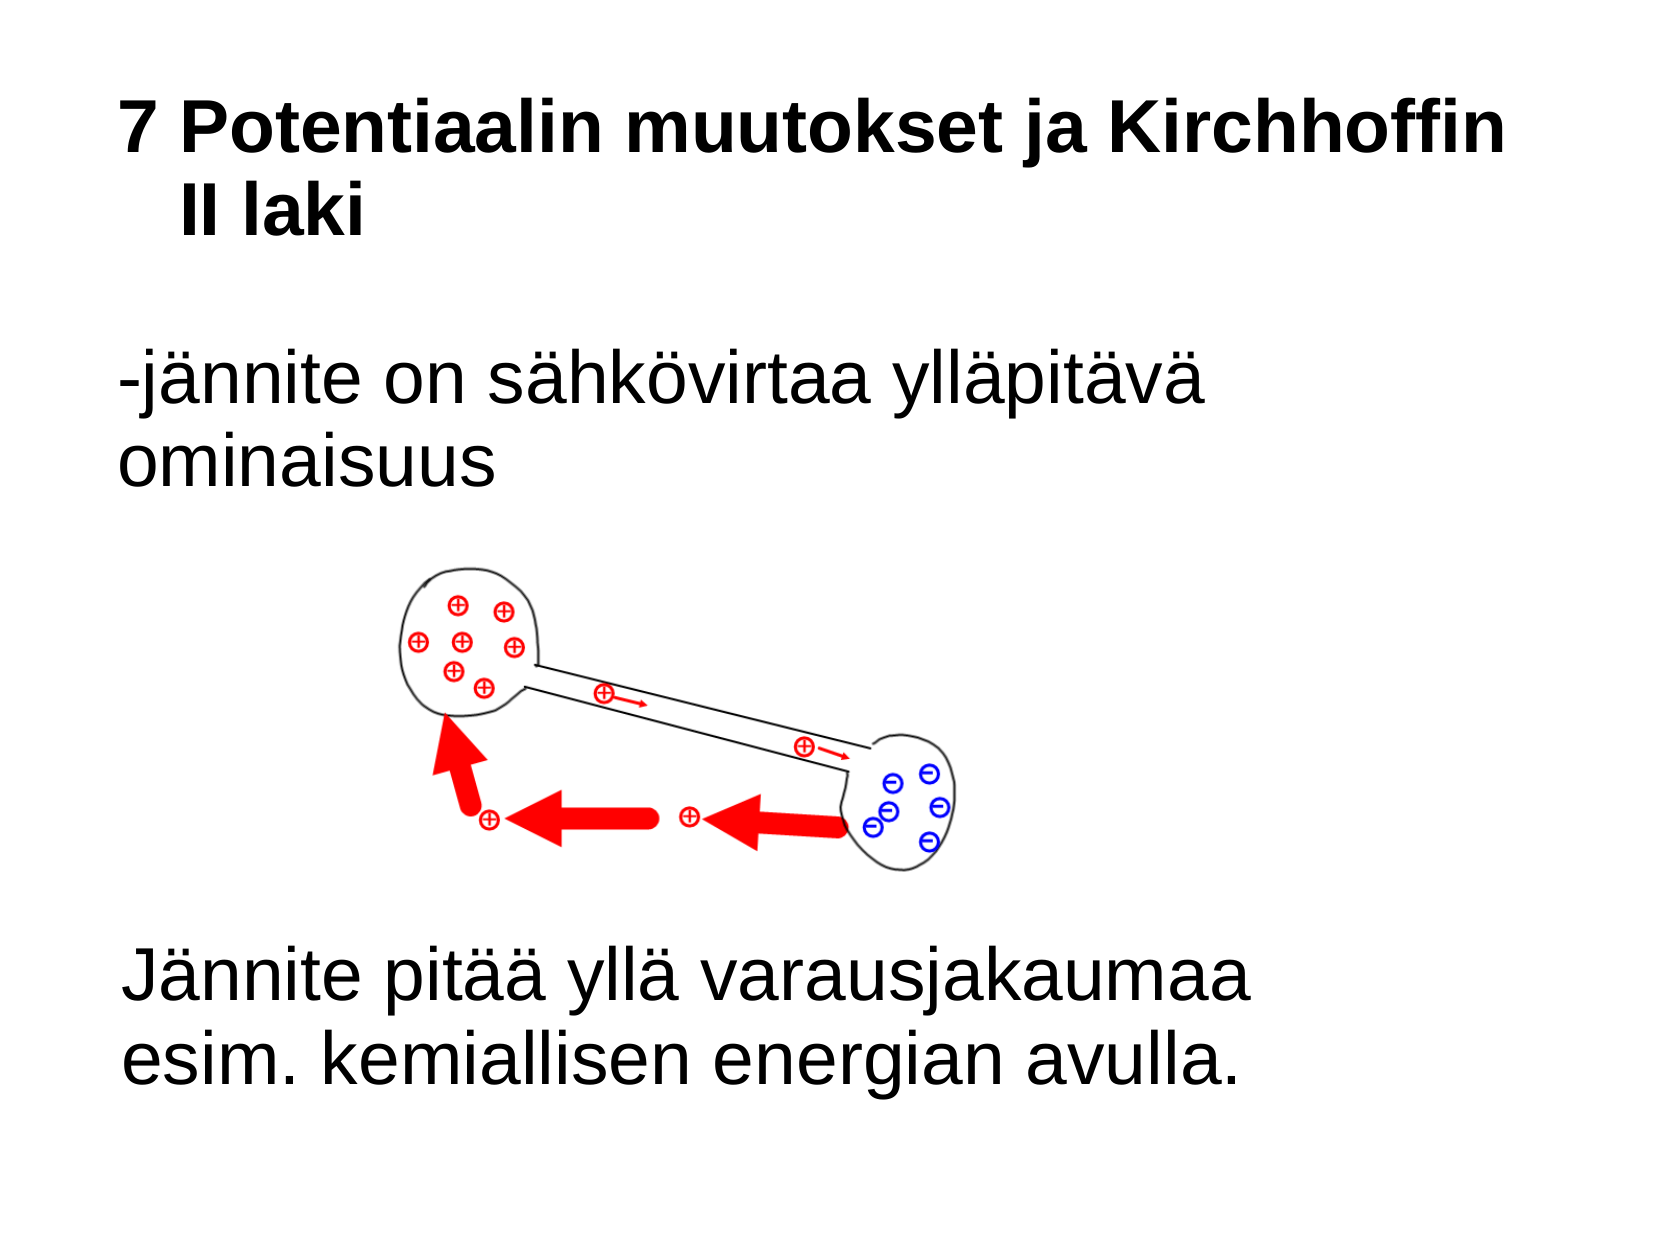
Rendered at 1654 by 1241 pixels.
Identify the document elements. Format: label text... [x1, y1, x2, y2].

text_box 7 Potentiaalin muutokset ja Kirchhoffin II laki -jännite on sähkövirtaa ylläpitävä ominaisuus [102, 70, 1548, 562]
picture [354, 507, 1010, 920]
text_box Jännite pitää yllä varausjakaumaa esim. kemiallisen energian avulla. [106, 921, 1465, 1158]
